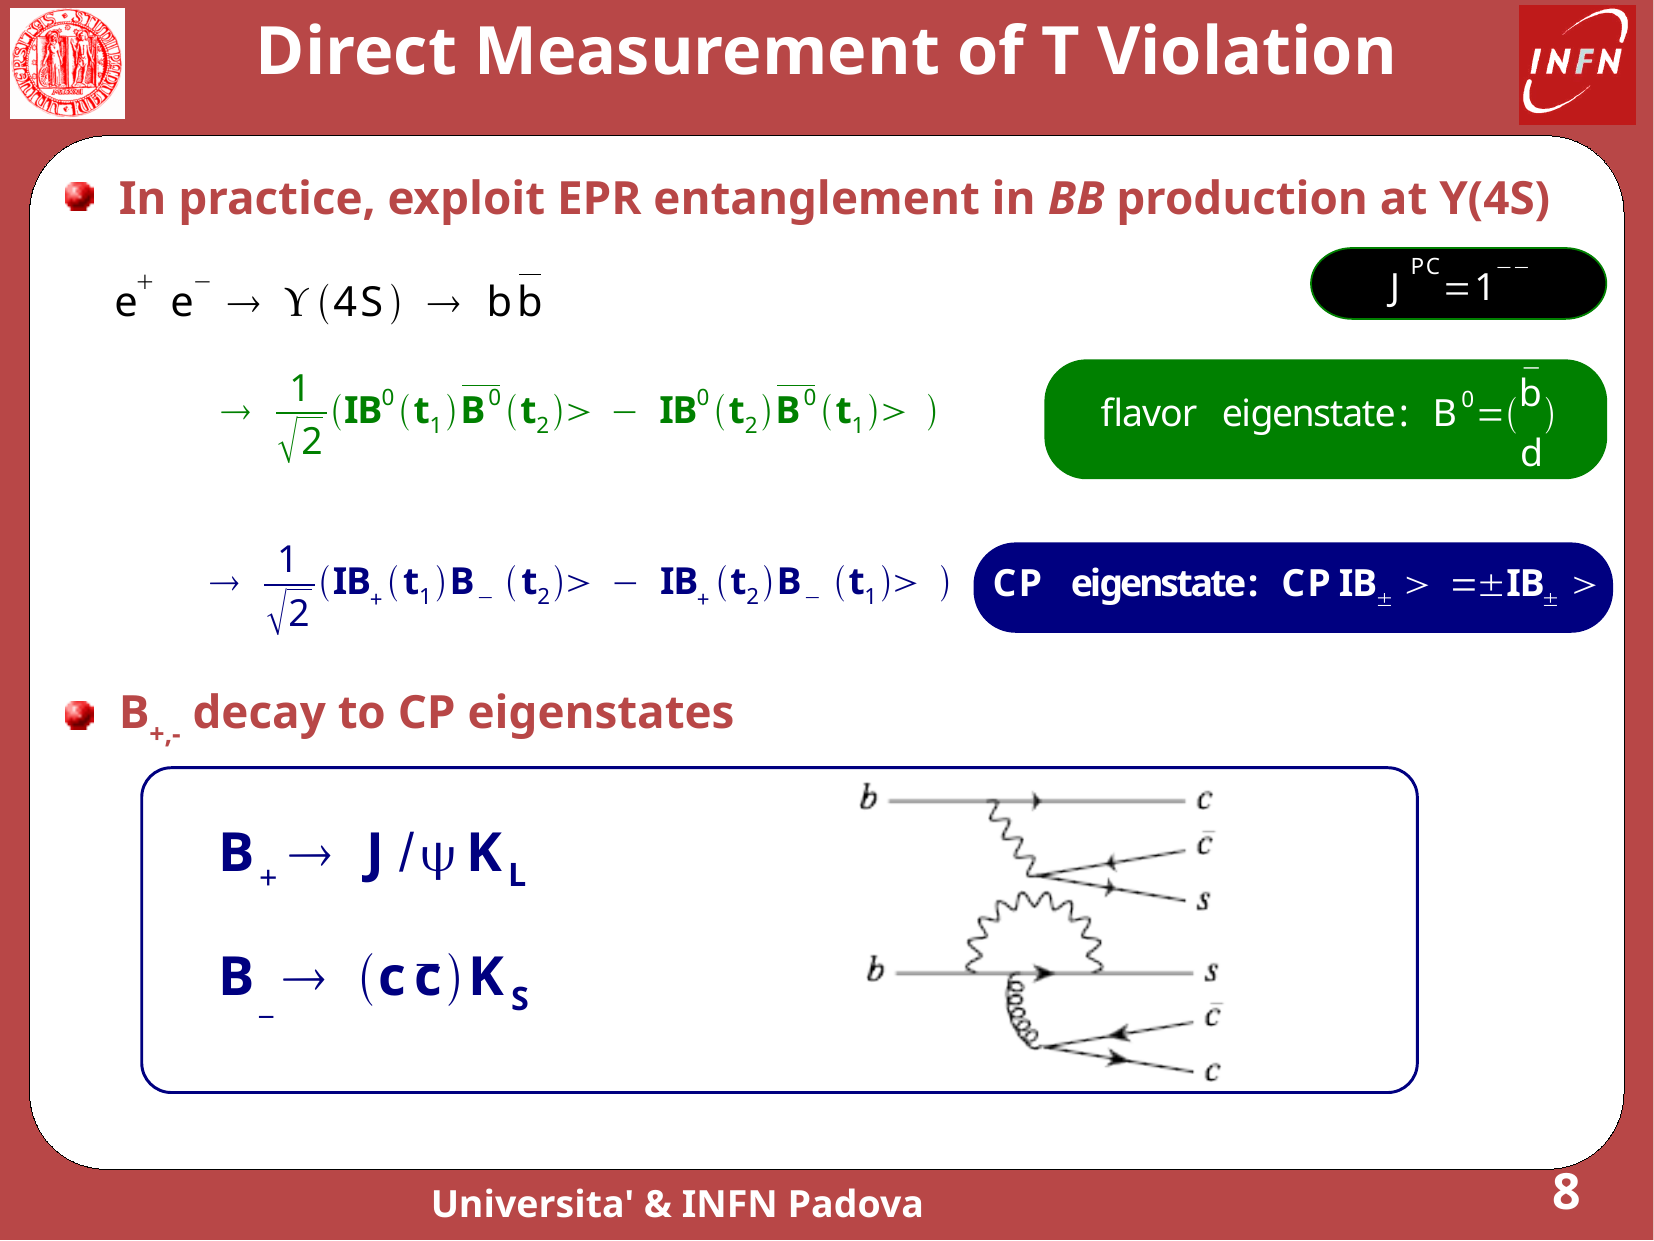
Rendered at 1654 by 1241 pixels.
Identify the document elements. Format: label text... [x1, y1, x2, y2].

chart [165, 537, 957, 649]
title Direct Measurement of T Violation [82, 0, 1571, 99]
chart [106, 265, 549, 342]
list B+,- decay to CP eigenstates [38, 679, 1625, 754]
list In practice, exploit EPR entanglement in BB production at Y(4S) [38, 165, 1625, 237]
chart [212, 820, 534, 909]
picture [856, 778, 1229, 1087]
text_box [1045, 360, 1607, 479]
text_box [1311, 248, 1607, 319]
text_box [974, 543, 1605, 632]
chart [1382, 254, 1546, 323]
chart [1092, 366, 1563, 489]
chart [986, 561, 1621, 620]
chart [177, 366, 944, 478]
chart [212, 945, 538, 1033]
